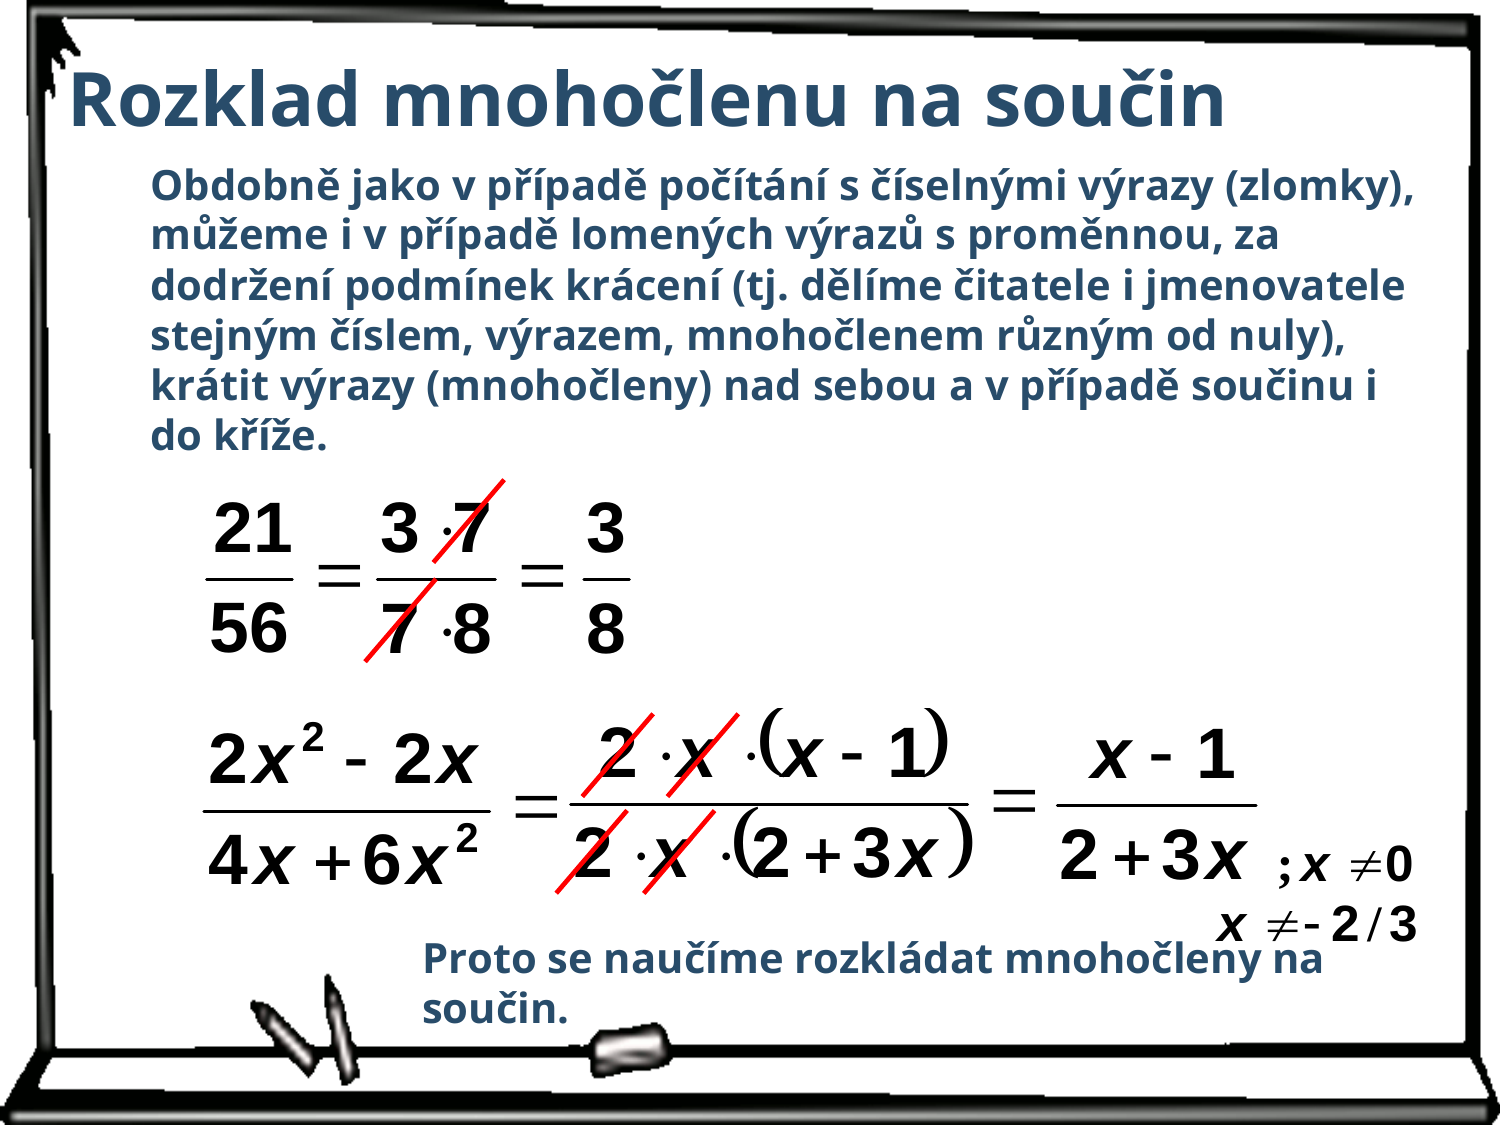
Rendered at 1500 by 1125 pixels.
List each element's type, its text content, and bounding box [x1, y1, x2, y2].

chart [1045, 710, 1426, 955]
chart [191, 703, 1036, 906]
picture [0, 0, 1500, 1125]
text_box [194, 483, 362, 669]
text_box Obdobně jako v případě počítání s číselnými výrazy (zlomky), můžeme i v případě lomených výrazů s proměnnou, za dodržení podmínek krácení (tj. dělíme čitatele i jmenovatele stejným číslem, výrazem, mnohočlenem různým od nuly), krátit výrazy (mnohočleny) nad sebou a v případě součinu i do kříže. [135, 267, 1447, 350]
chart [365, 484, 568, 669]
text_box Rozklad mnohočlenu na součin [53, 54, 1400, 138]
text_box Proto se naučíme rozkládat mnohočleny na součin. [407, 940, 1459, 1024]
chart [571, 484, 644, 669]
